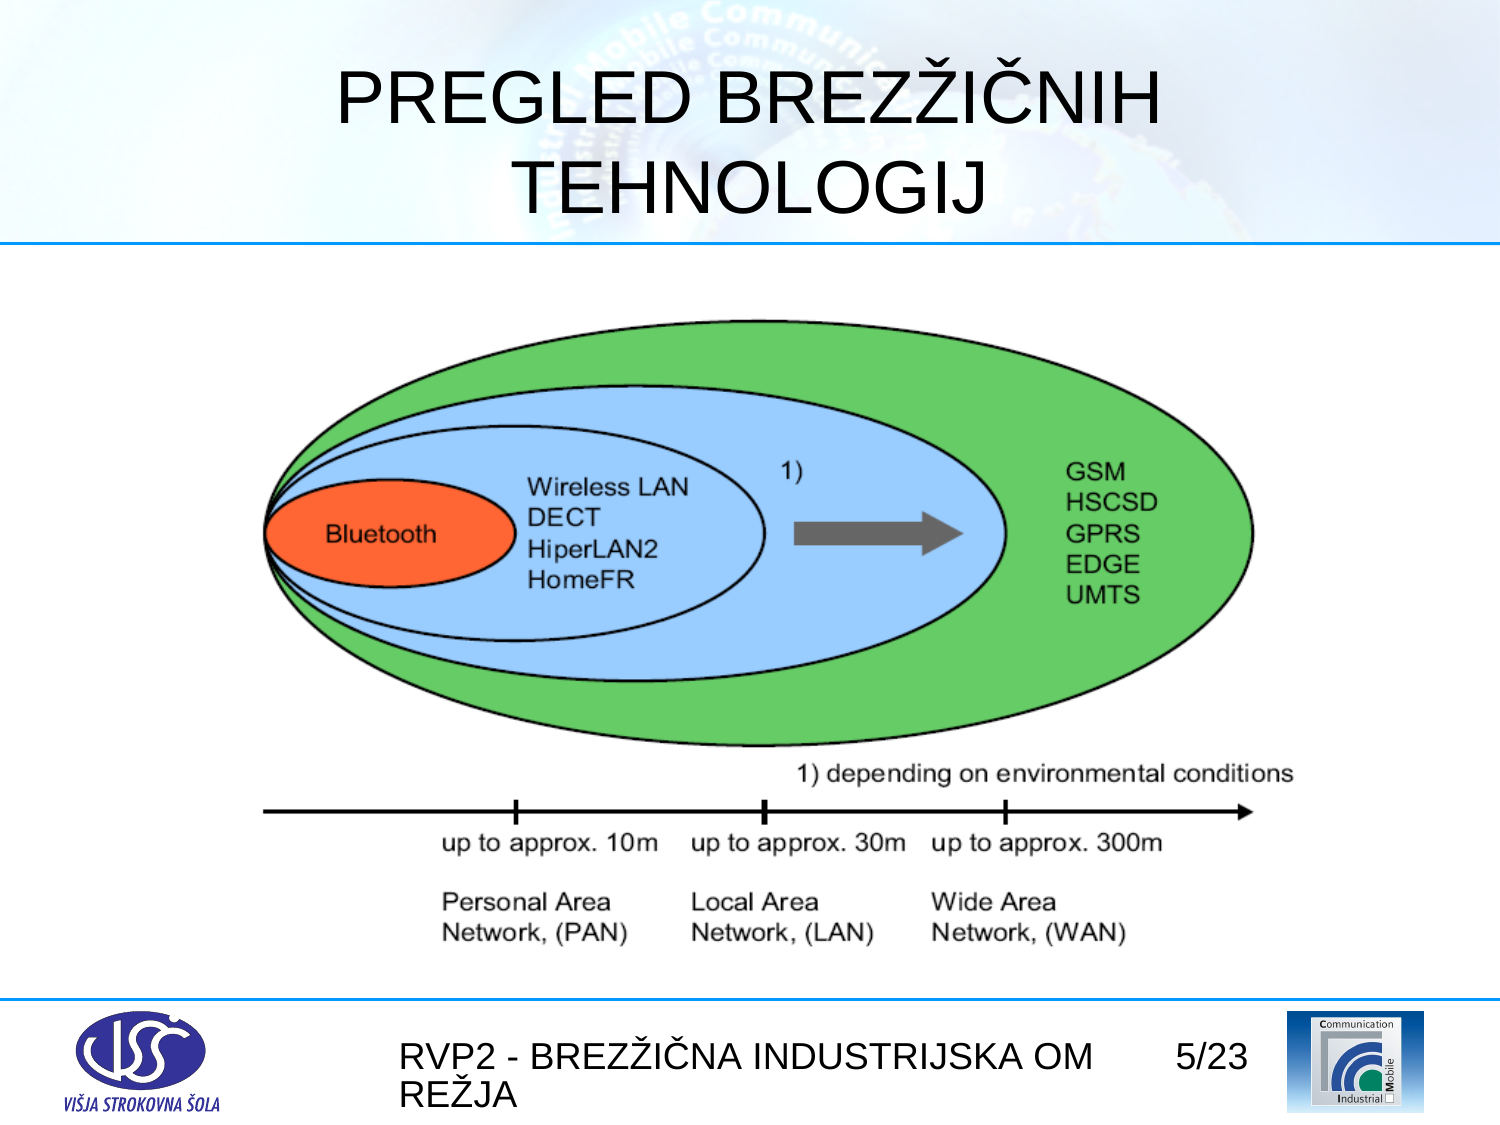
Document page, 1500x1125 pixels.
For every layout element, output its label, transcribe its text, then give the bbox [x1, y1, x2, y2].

picture [166, 291, 1334, 977]
title PREGLED BREZŽIČNIH TEHNOLOGIJ [75, 41, 1426, 237]
picture [1287, 1011, 1424, 1113]
